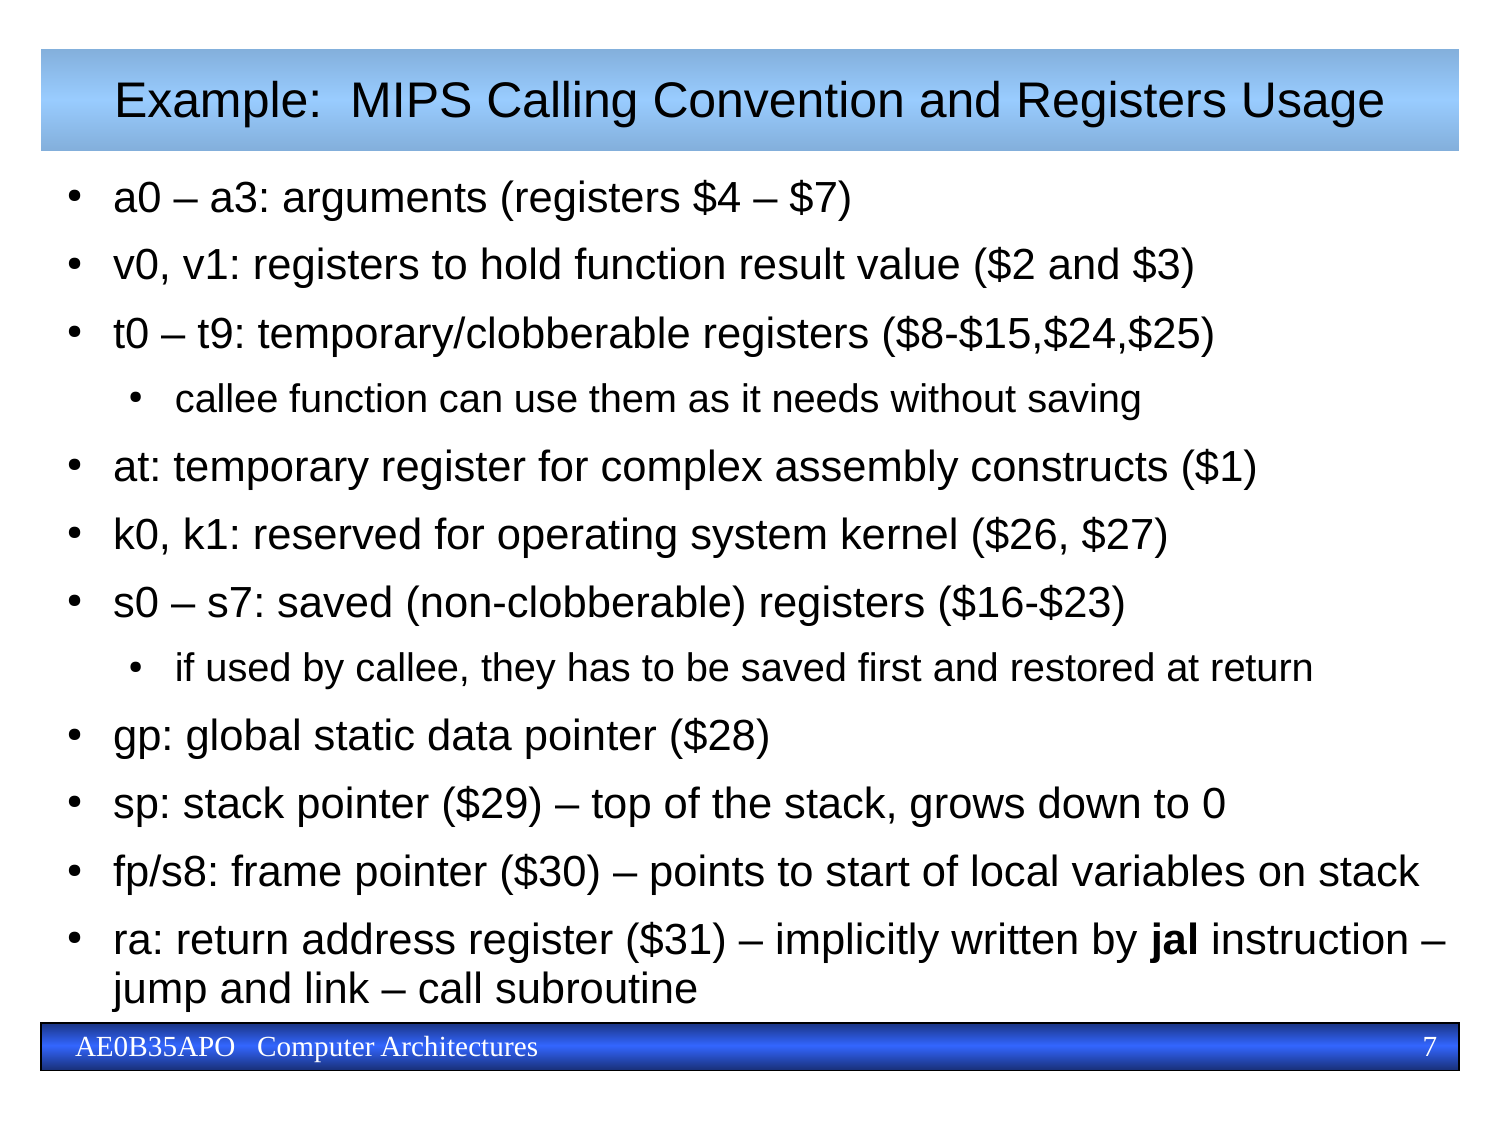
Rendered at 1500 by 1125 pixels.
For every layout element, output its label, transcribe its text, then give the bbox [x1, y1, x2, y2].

title Example: MIPS Calling Convention and Registers Usage [41, 49, 1459, 151]
list a0 – a3: arguments (registers $4 – $7) v0, v1: registers to hold function result value ($2 and $3) t0 – t9: temporary/clobberable registers ($8-$15,$24,$25) callee function can use them as it needs without saving at: temporary register for complex assembly constructs ($1) k0, k1: reserved for operating system kernel ($26, $27) s0 – s7: saved (non-clobberable) registers ($16-$23) if used by callee, they has to be saved first and restored at return gp: global static data pointer ($28) sp: stack pointer ($29) – top of the stack, grows down to 0 fp/s8: frame pointer ($30) – points to start of local variables on stack ra: return address register ($31) – implicitly written by jal instruction – jump and link – call subroutine [51, 172, 1463, 1013]
